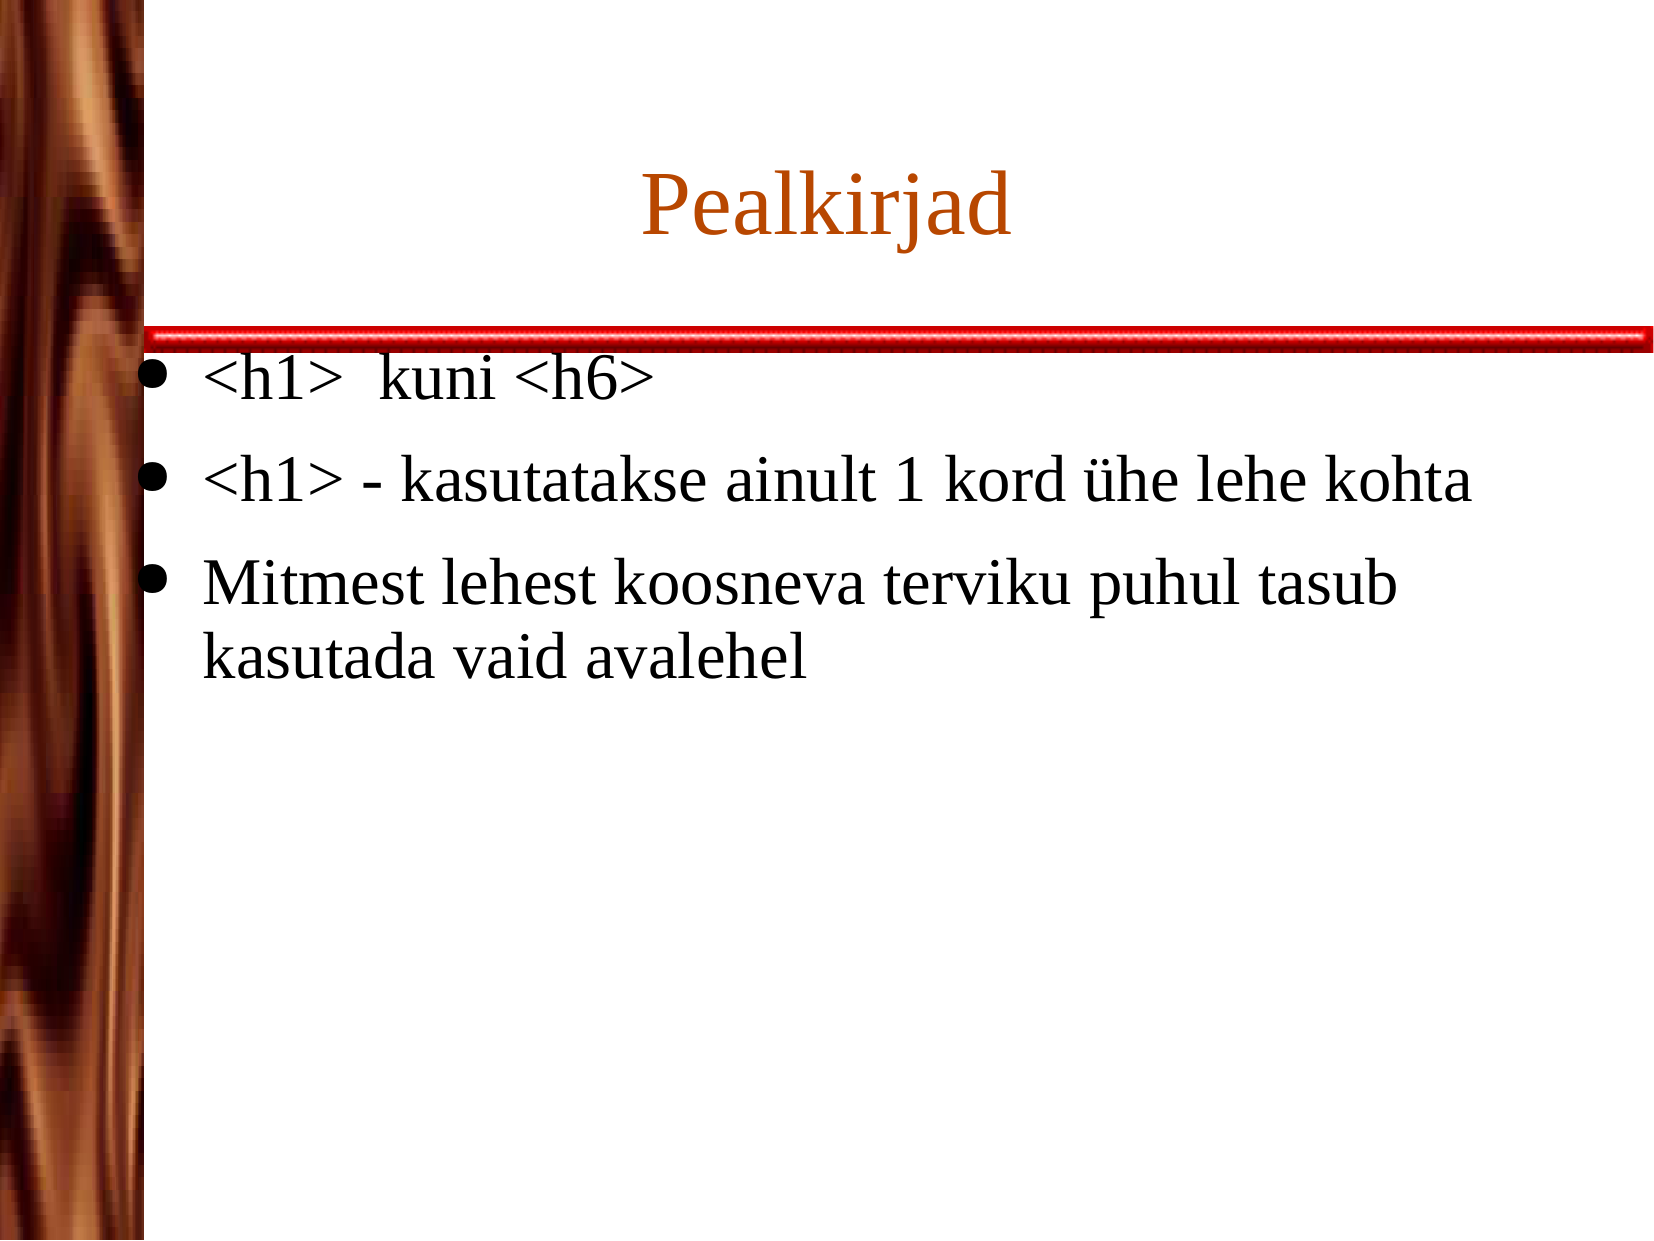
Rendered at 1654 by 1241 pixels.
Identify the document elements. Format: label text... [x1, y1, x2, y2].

title Pealkirjad [121, 100, 1533, 312]
picture [0, 0, 1654, 1240]
list <h1> kuni <h6> <h1> - kasutatakse ainult 1 kord ühe lehe kohta Mitmest lehest koosneva terviku puhul tasub kasutada vaid avalehel [121, 344, 1533, 1126]
